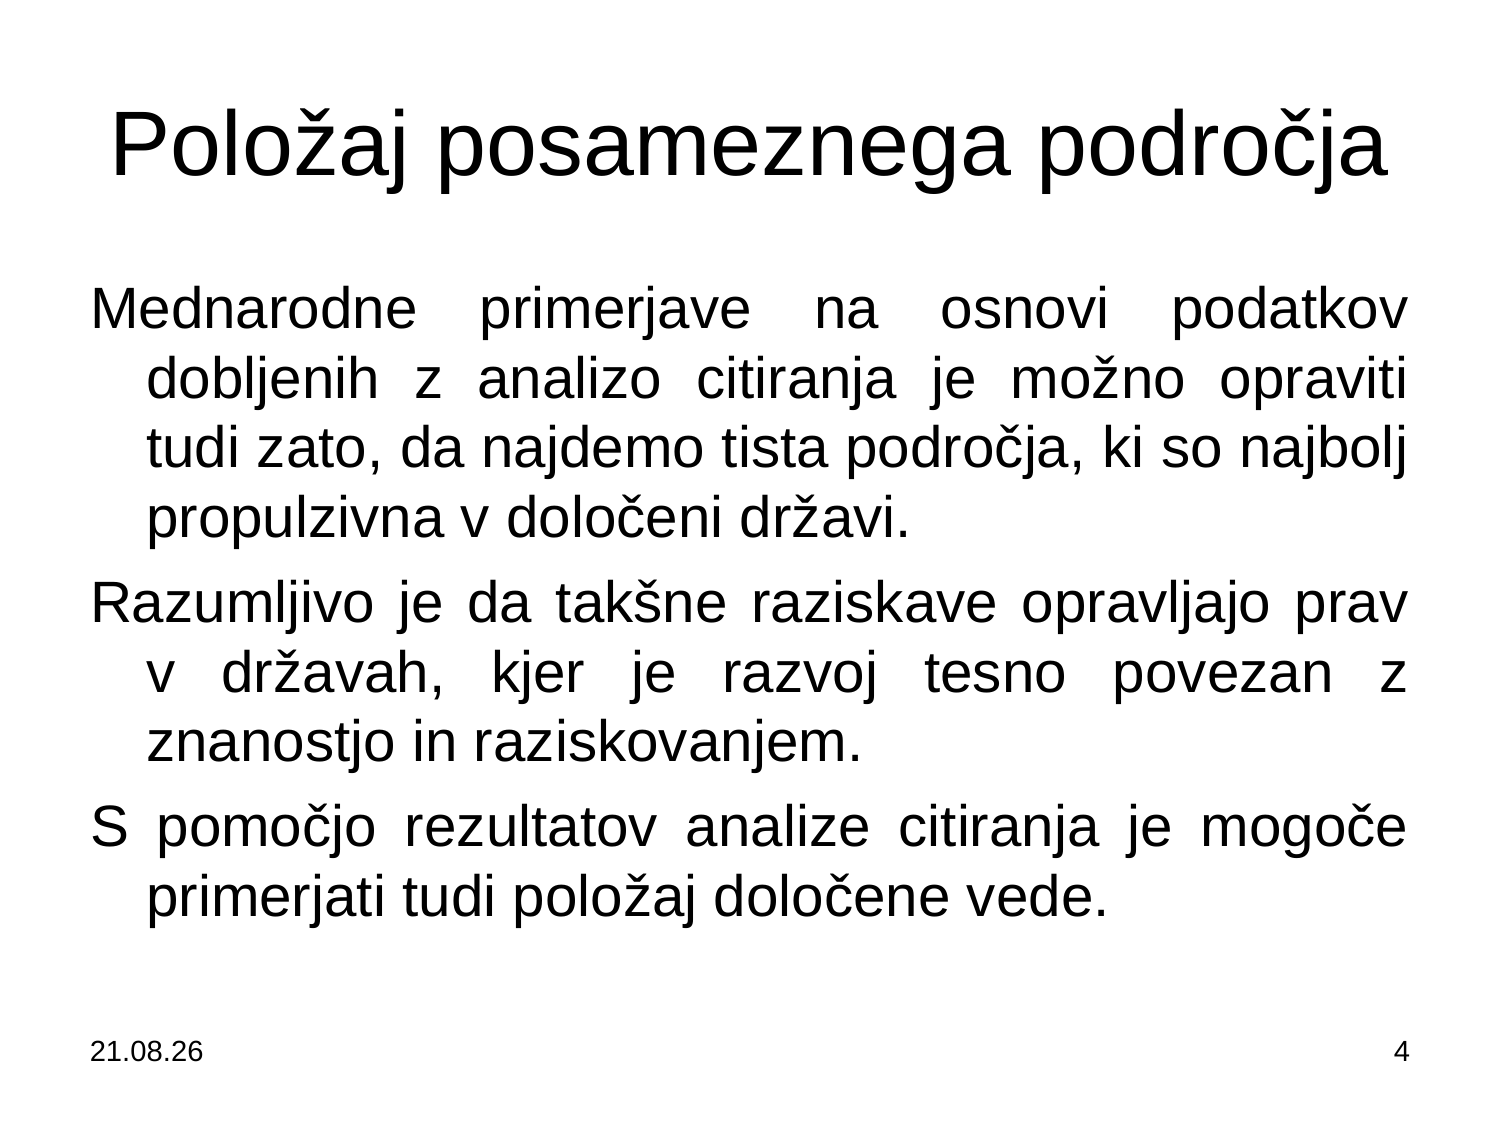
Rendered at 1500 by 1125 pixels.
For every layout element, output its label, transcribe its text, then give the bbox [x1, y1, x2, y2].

list Mednarodne primerjave na osnovi podatkov dobljenih z analizo citiranja je možno opraviti tudi zato, da najdemo tista področja, ki so najbolj propulzivna v določeni državi. Razumljivo je da takšne raziskave opravljajo prav v državah, kjer je razvoj tesno povezan z znanostjo in raziskovanjem. S pomočjo rezultatov analize citiranja je mogoče primerjati tudi položaj določene vede. [75, 262, 1426, 1006]
text_box 05.11.14 [74, 1024, 426, 1103]
text_box <number> [1074, 1024, 1426, 1103]
title Položaj posameznega področja [75, 45, 1426, 233]
